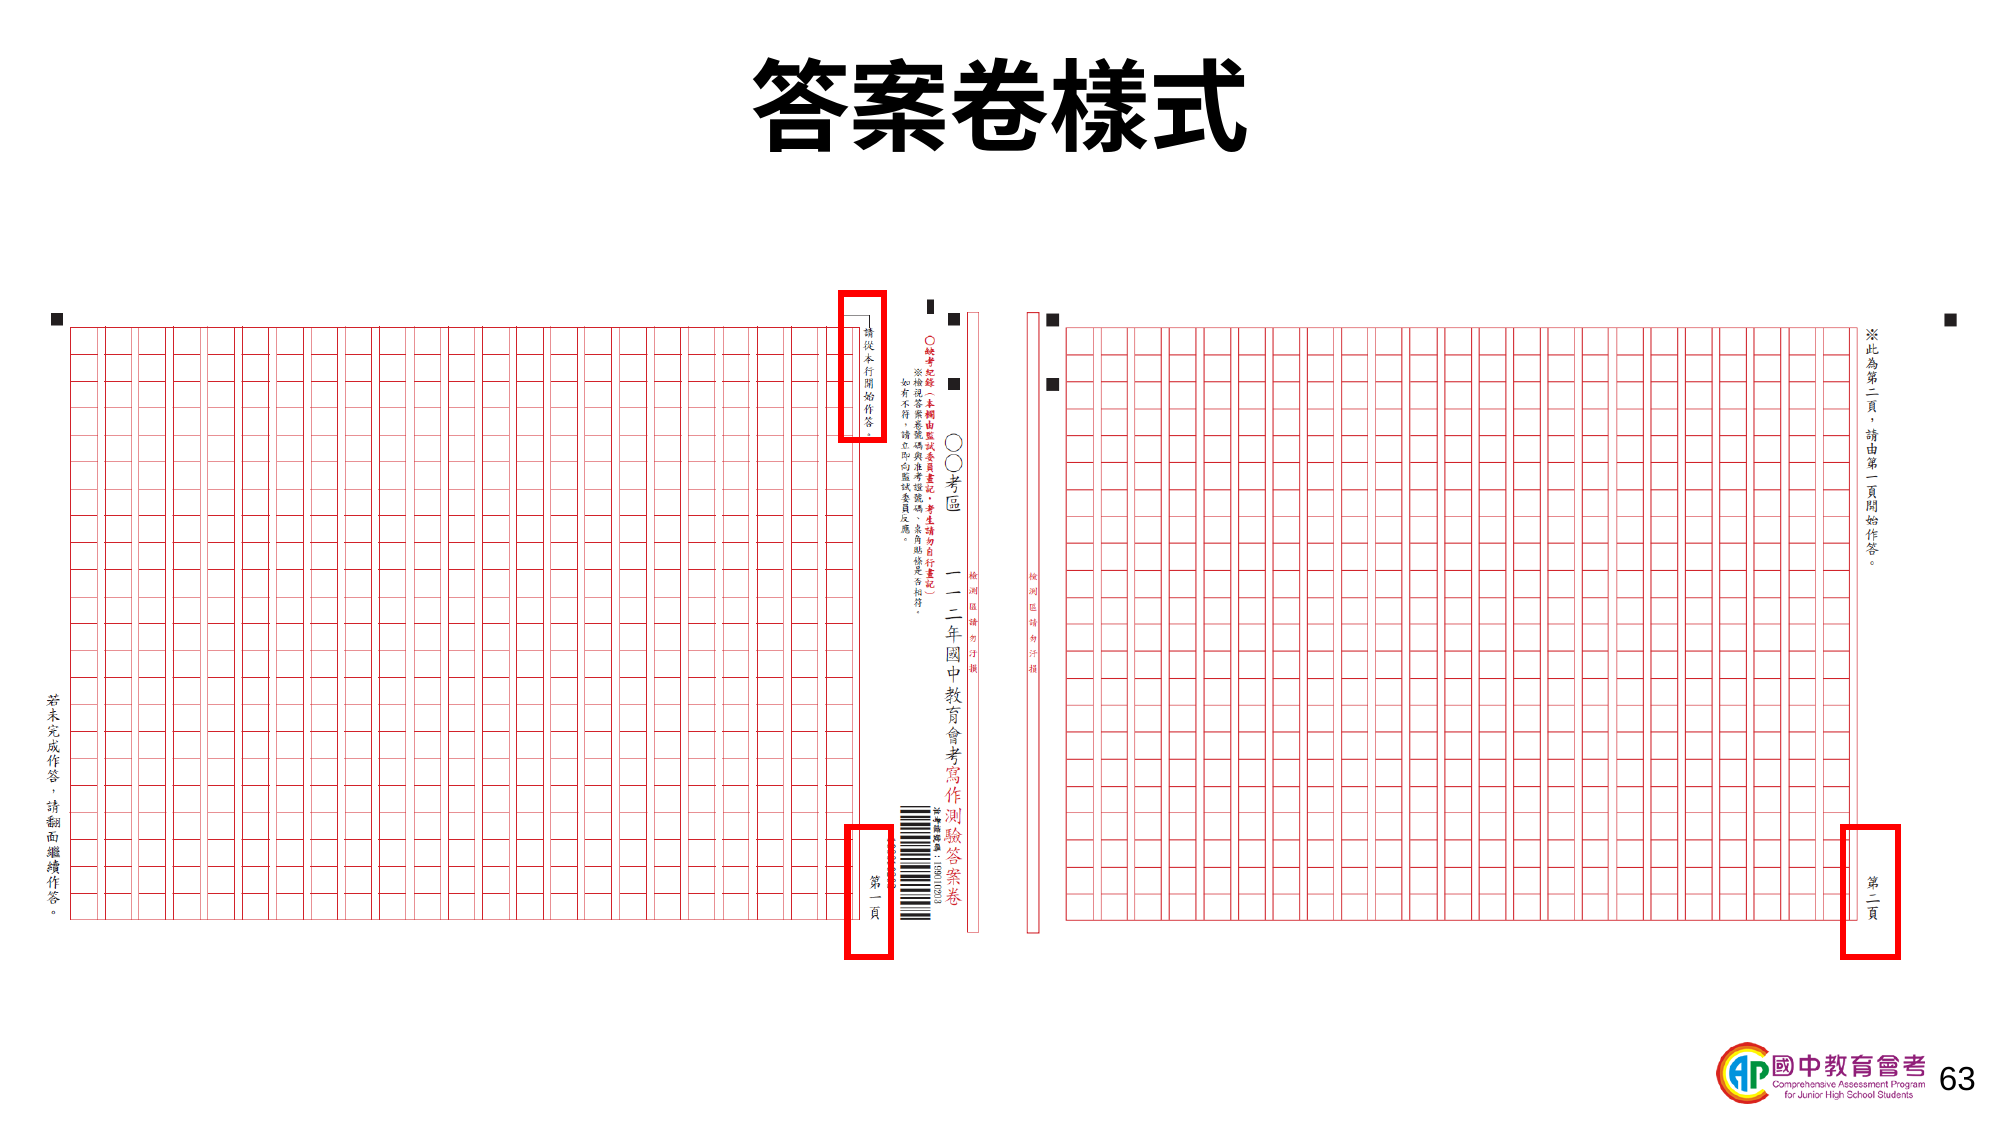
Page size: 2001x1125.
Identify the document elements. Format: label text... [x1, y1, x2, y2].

picture [1010, 278, 1990, 969]
text_box 63 [1923, 1047, 2000, 1108]
title 答案卷樣式 [137, 2, 1863, 220]
picture [31, 284, 991, 964]
